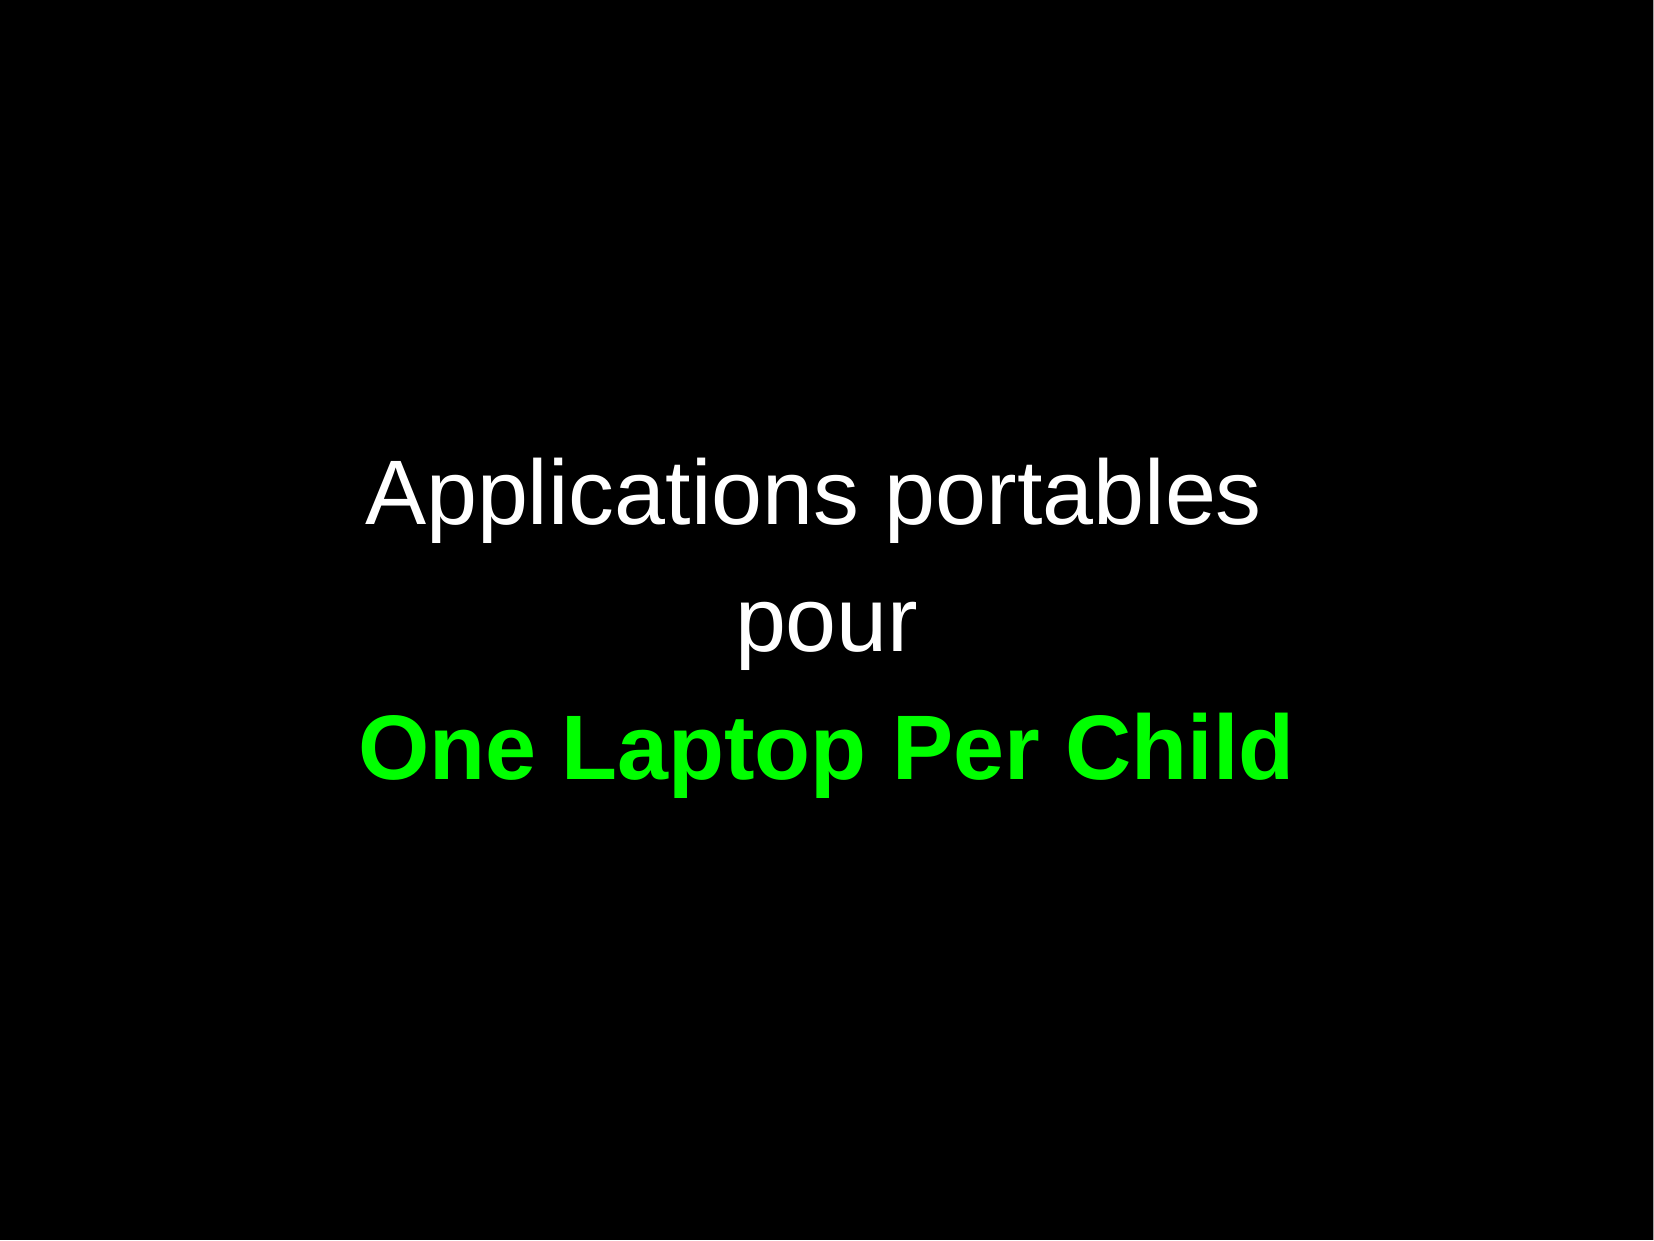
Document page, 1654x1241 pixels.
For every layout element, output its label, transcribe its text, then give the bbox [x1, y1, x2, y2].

text_box Applications portables pour One Laptop Per Child [162, 434, 1492, 807]
